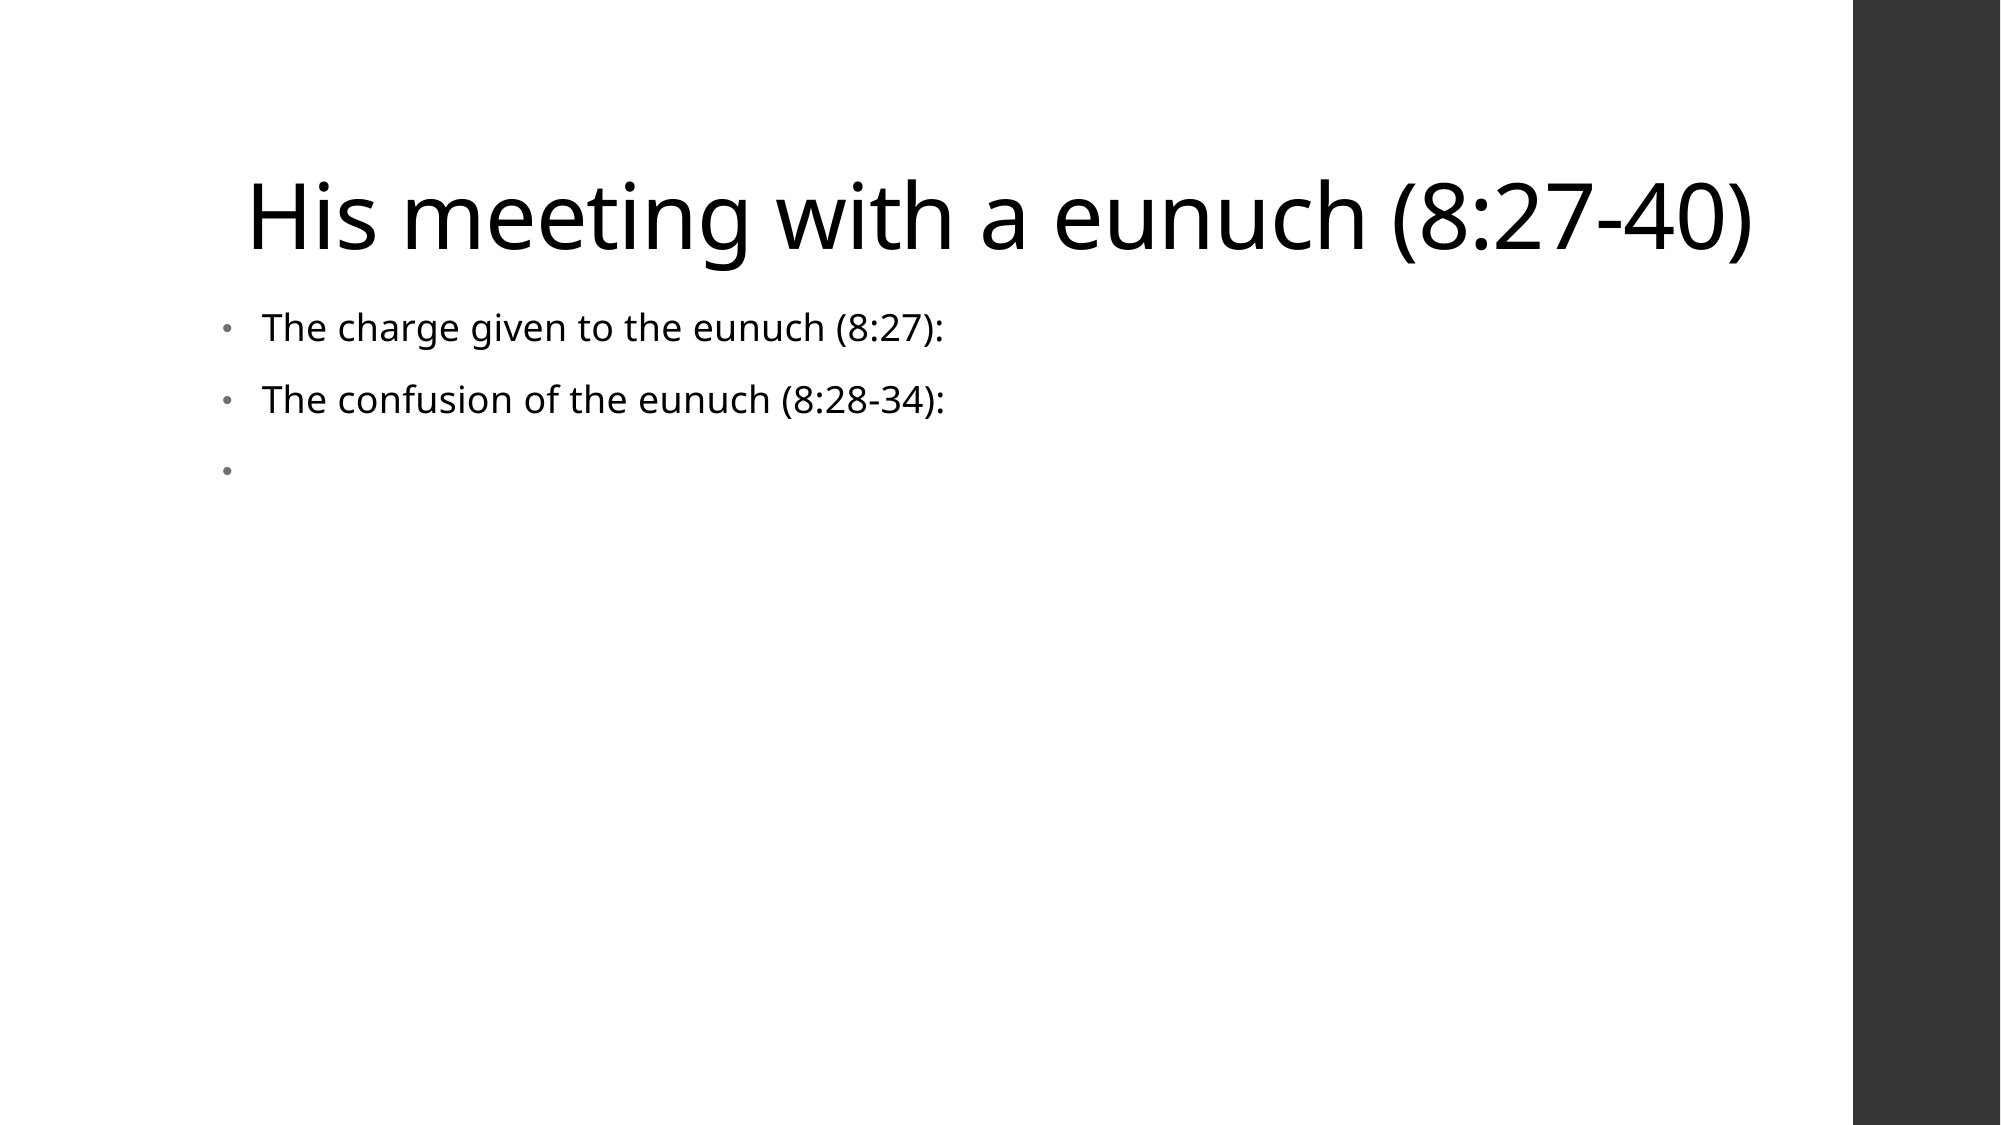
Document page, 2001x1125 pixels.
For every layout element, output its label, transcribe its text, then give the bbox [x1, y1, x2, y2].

title His meeting with a eunuch (8:27-40) [206, 60, 1797, 278]
list The charge given to the eunuch (8:27): The confusion of the eunuch (8:28-34): [206, 299, 1617, 1014]
